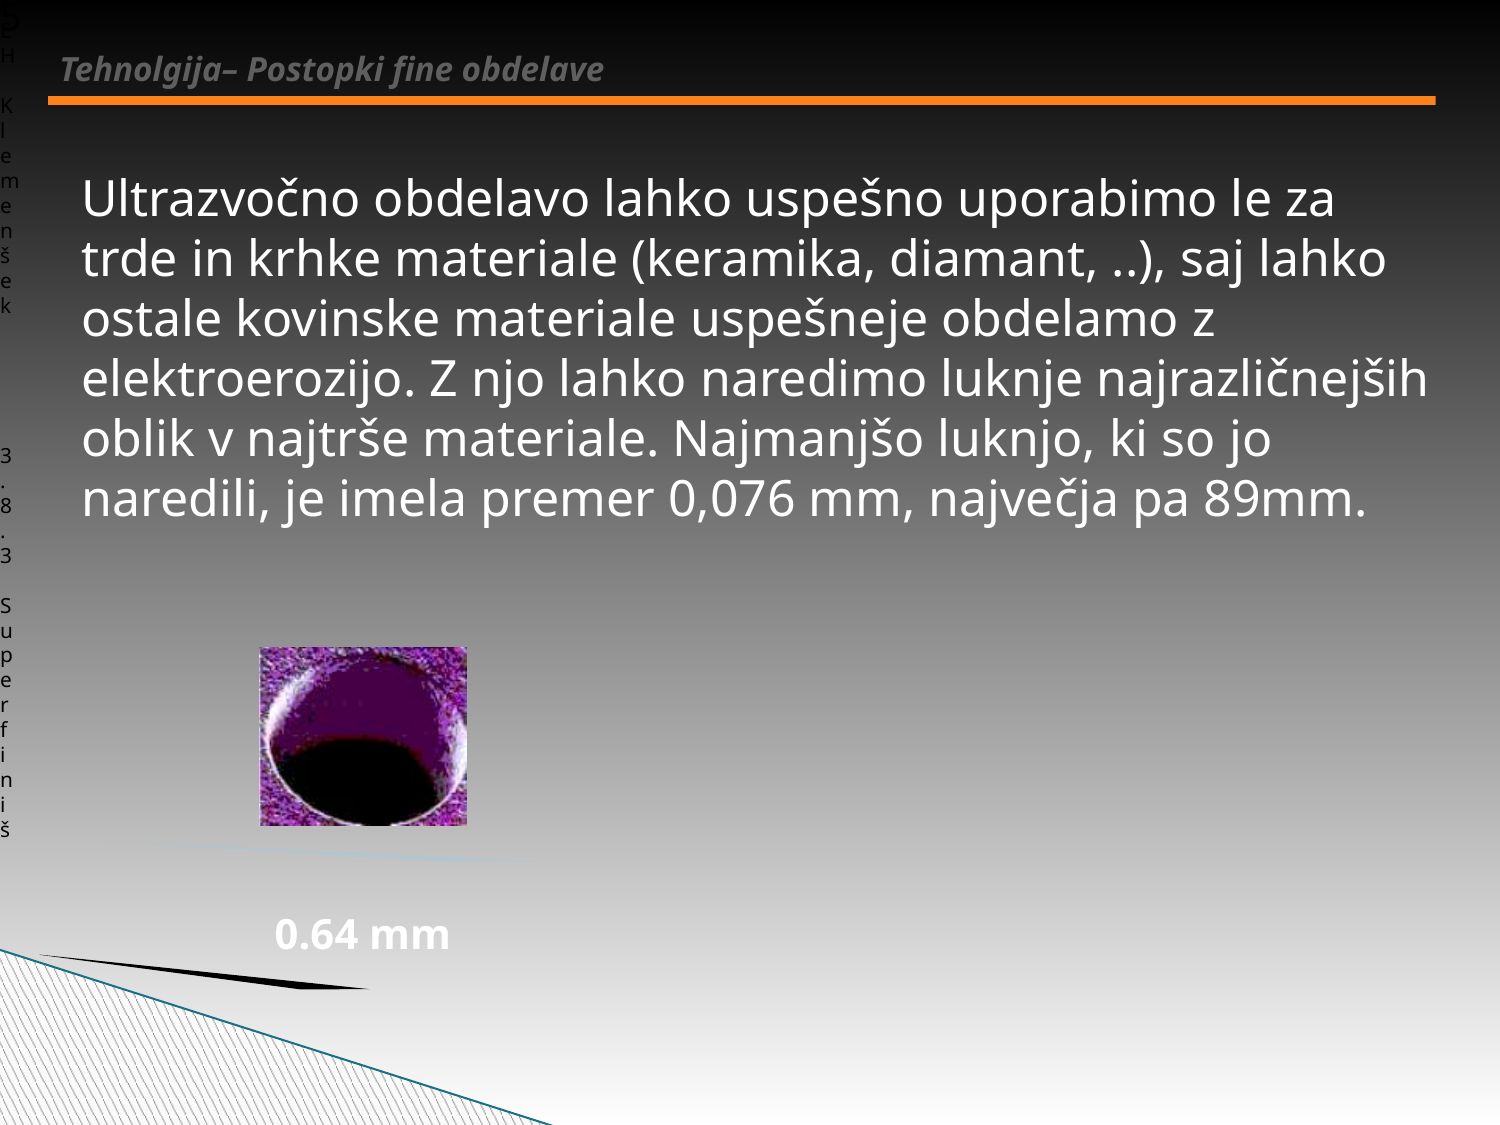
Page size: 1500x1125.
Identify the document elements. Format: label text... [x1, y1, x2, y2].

text_box Ultrazvočno obdelavo lahko uspešno uporabimo le za trde in krhke materiale (keramika, diamant, ..), saj lahko ostale kovinske materiale uspešneje obdelamo z elektroerozijo. Z njo lahko naredimo luknje najrazličnejših oblik v najtrše materiale. Najmanjšo luknjo, ki so jo naredili, je imela premer 0,076 mm, največja pa 89mm. [66, 158, 1458, 594]
text_box 0.64 mm [259, 900, 467, 966]
picture [0, 952, 543, 1125]
picture [259, 647, 467, 826]
